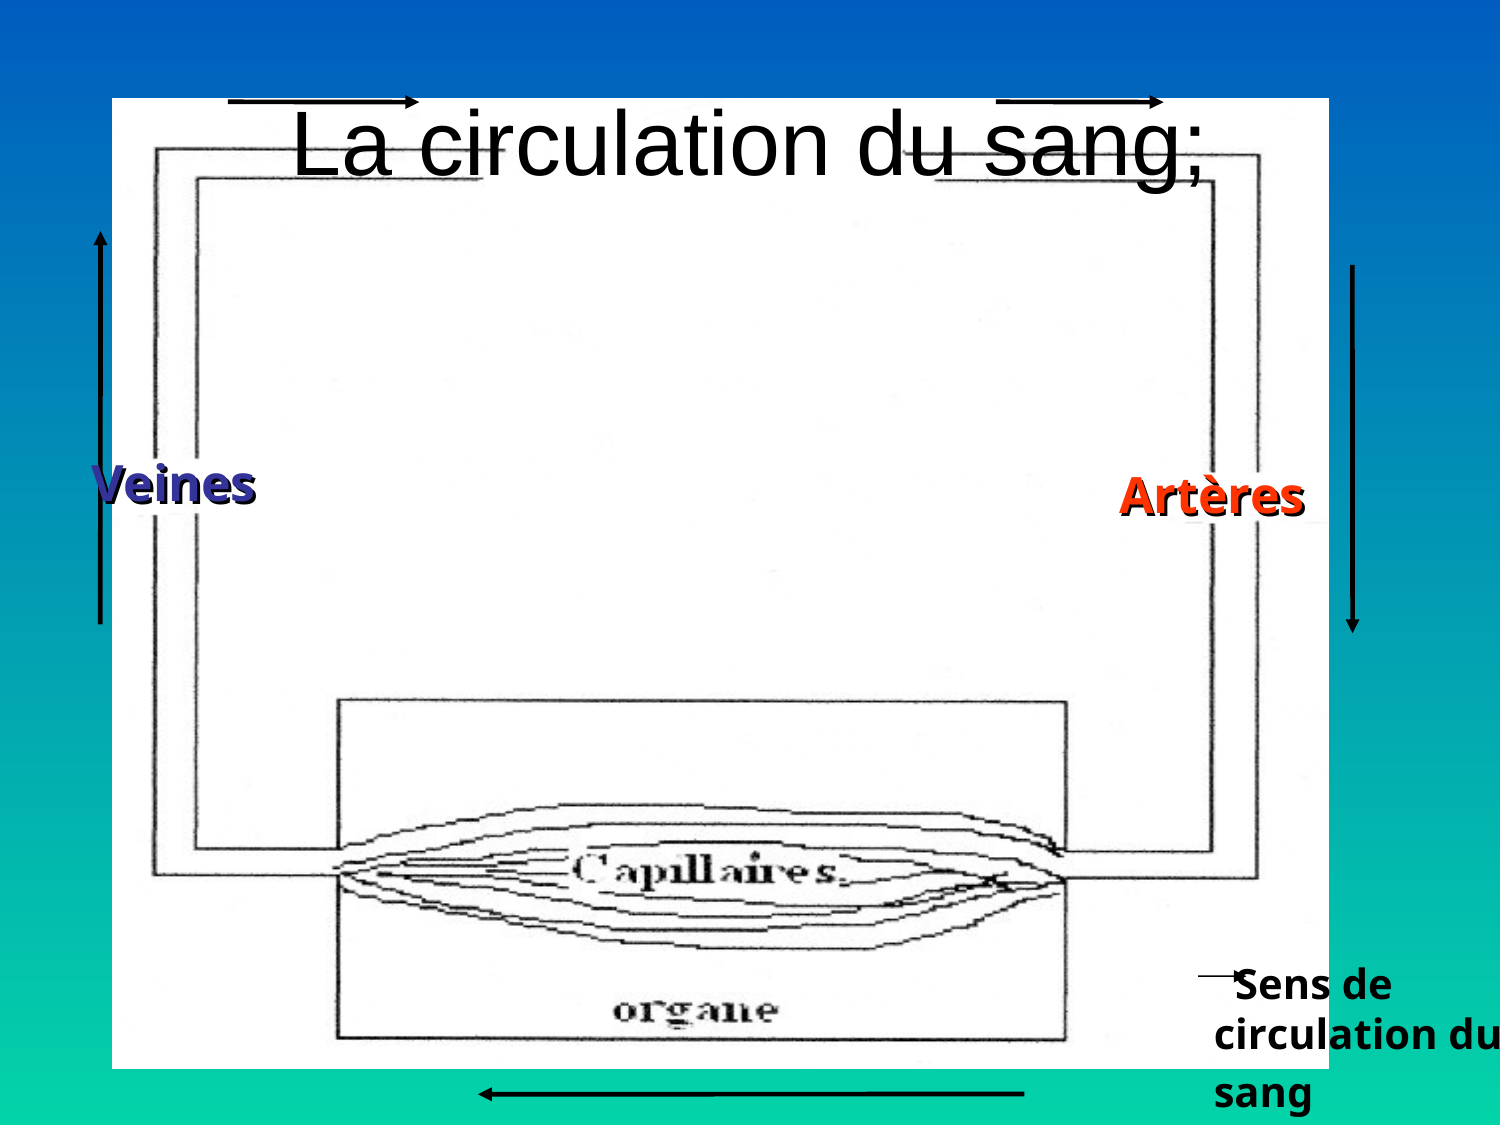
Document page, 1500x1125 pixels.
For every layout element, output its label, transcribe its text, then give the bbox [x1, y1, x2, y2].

text_box Artères [1104, 456, 1341, 532]
picture [103, 233, 1350, 1069]
text_box Sens de circulation du sang [1198, 949, 1500, 1125]
text_box La circulation du sang; [75, 45, 1426, 233]
text_box Veines [76, 444, 313, 520]
